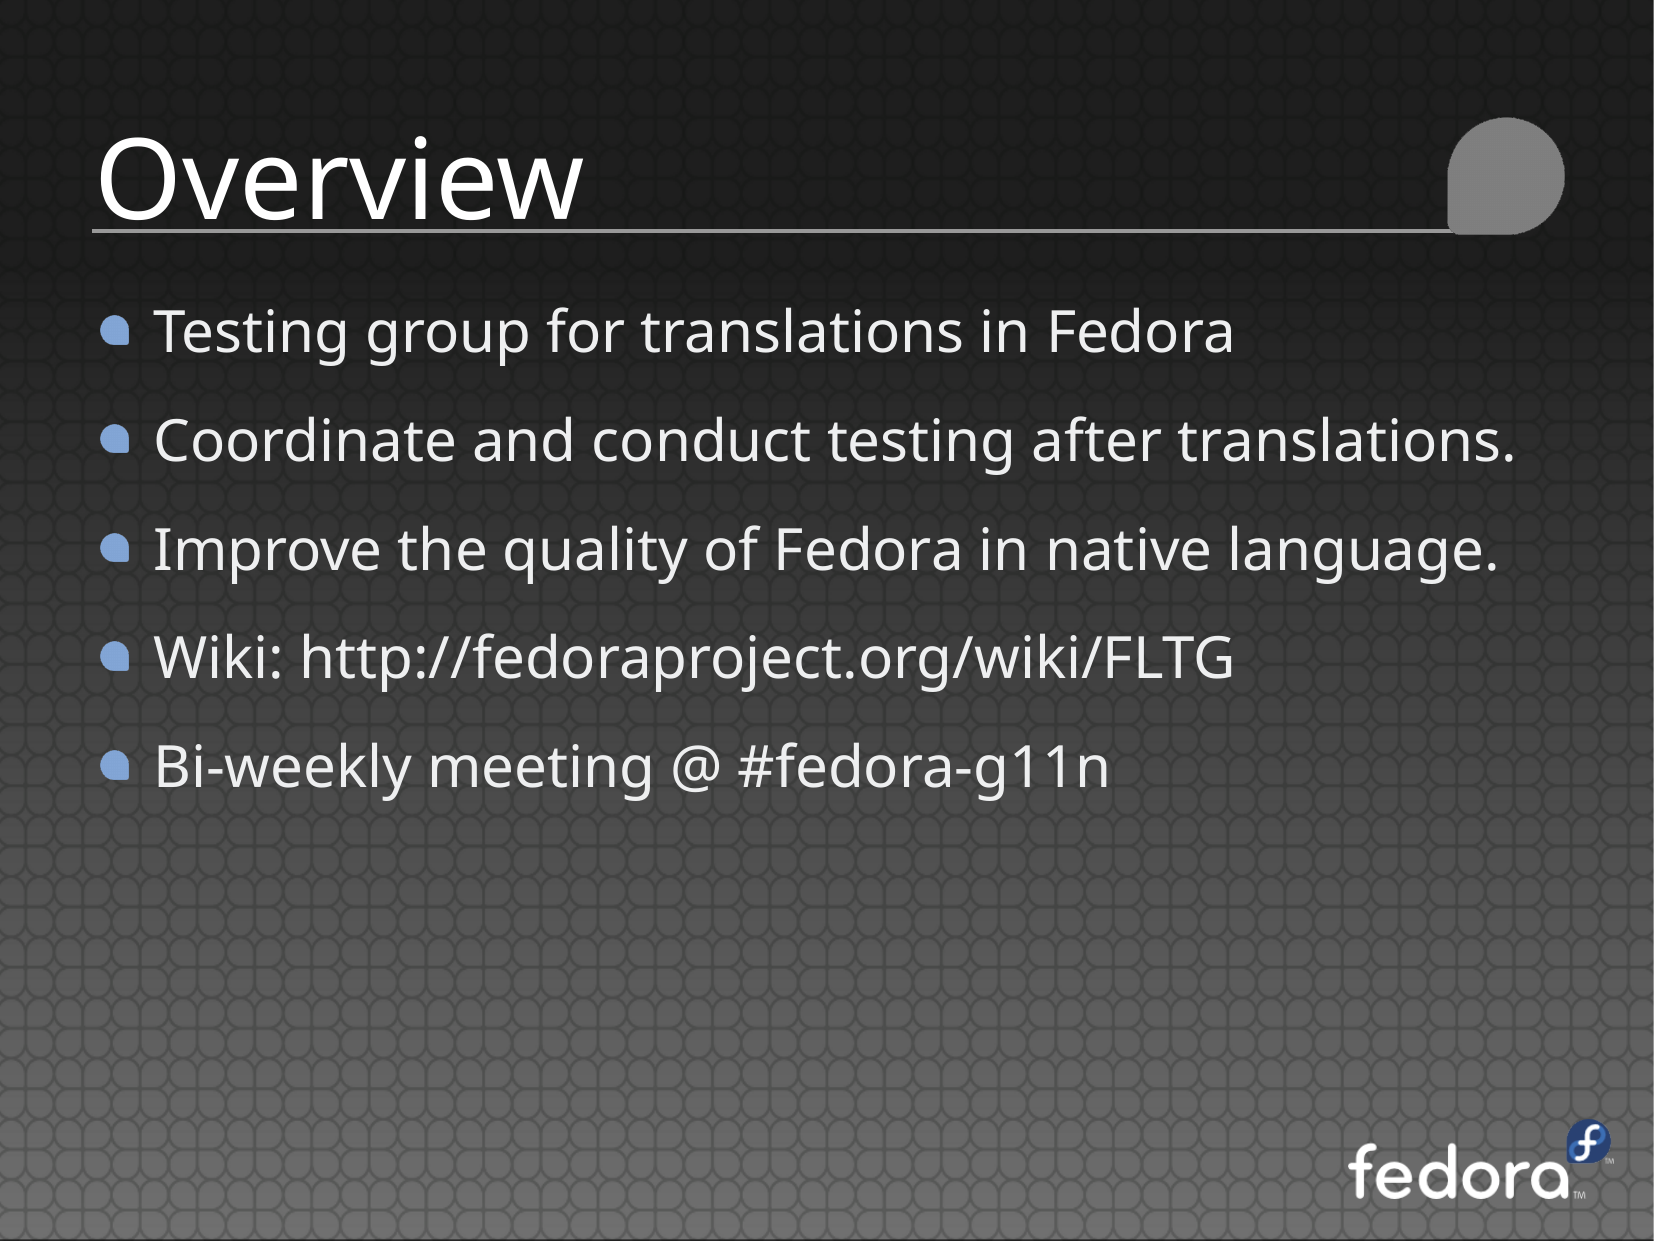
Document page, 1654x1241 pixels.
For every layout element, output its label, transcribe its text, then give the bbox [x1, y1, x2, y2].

picture [0, 0, 1654, 1241]
list Testing group for translations in Fedora Coordinate and conduct testing after translations. Improve the quality of Fedora in native language. Wiki: http://fedoraproject.org/wiki/FLTG Bi-weekly meeting @ #fedora-g11n [82, 290, 1571, 1094]
title Overview [94, 100, 1426, 251]
